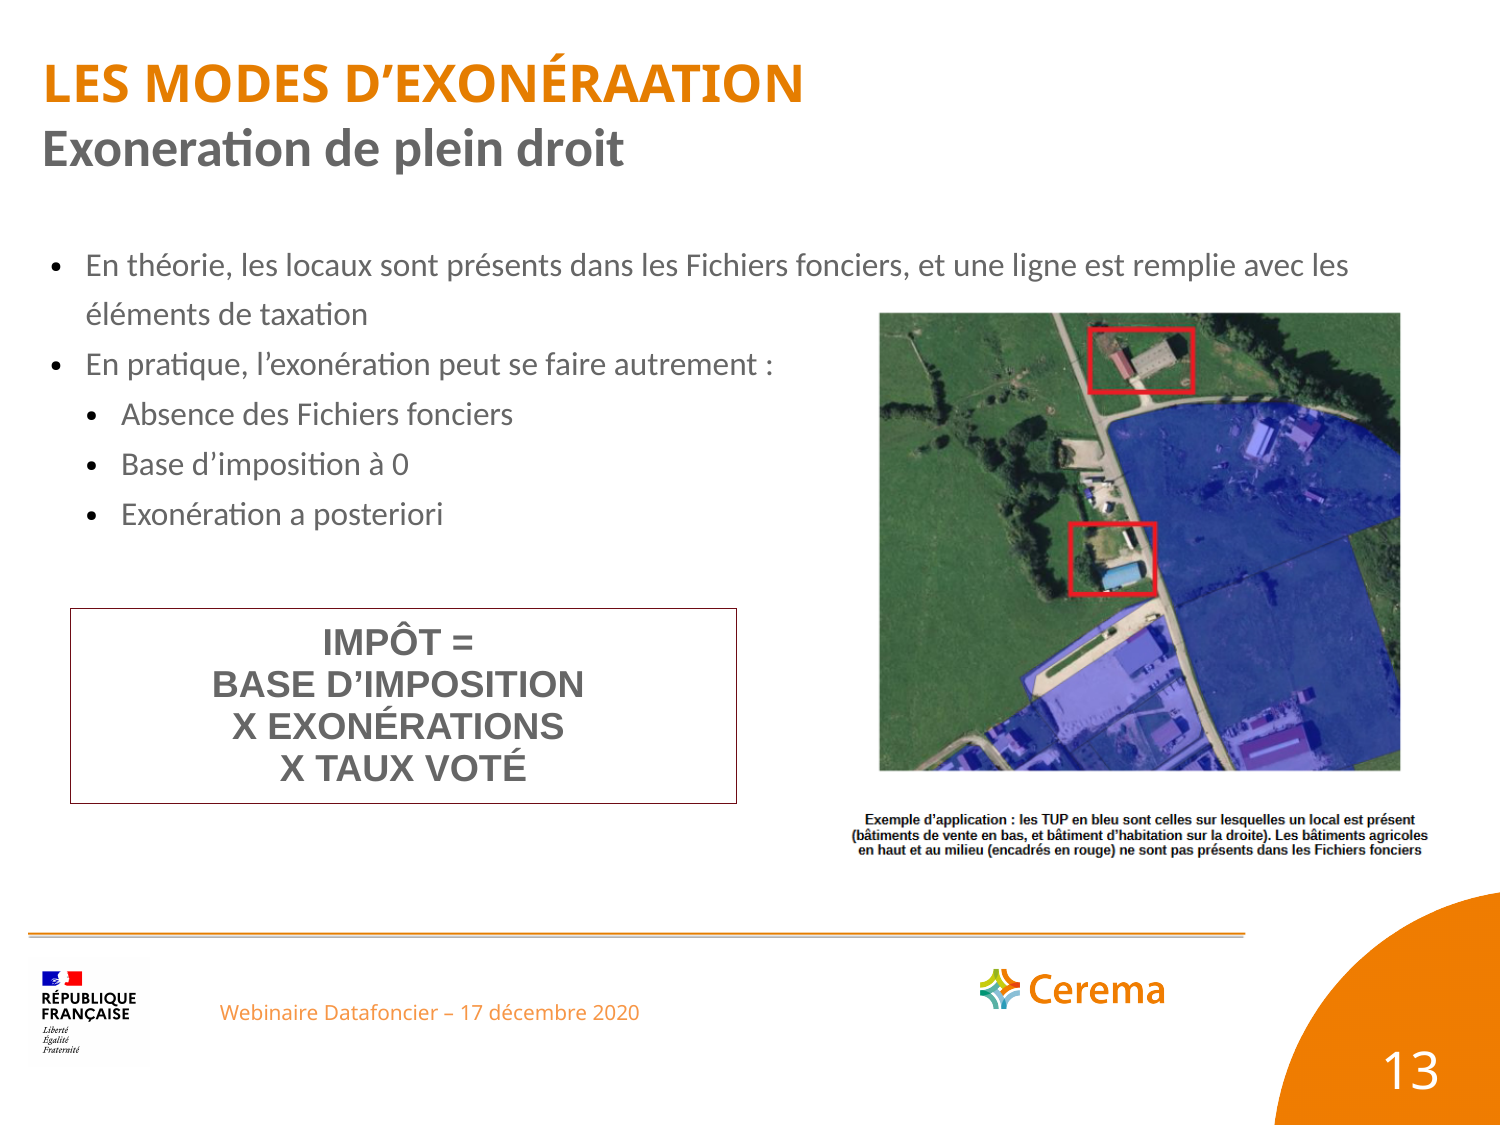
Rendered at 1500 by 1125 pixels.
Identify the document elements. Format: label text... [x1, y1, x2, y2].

text_box IMPÔT = BASE D’IMPOSITION X EXONÉRATIONS X TAUX VOTÉ [70, 608, 737, 804]
text_box <numéro> [1322, 1029, 1456, 1116]
text_box En théorie, les locaux sont présents dans les Fichiers fonciers, et une ligne est remplie avec les éléments de taxation En pratique, l’exonération peut se faire autrement : Absence des Fichiers fonciers Base d’imposition à 0 Exonération a posteriori [35, 193, 1430, 792]
picture [814, 295, 1465, 888]
picture [28, 957, 150, 1068]
text_box Exoneration de plein droit [28, 118, 1458, 188]
text_box Webinaire Datafoncier – 17 décembre 2020 [212, 992, 787, 1032]
picture [960, 954, 1189, 1029]
picture [1272, 891, 1500, 1125]
text_box Les modes d’exonéraation [28, 6, 1470, 158]
